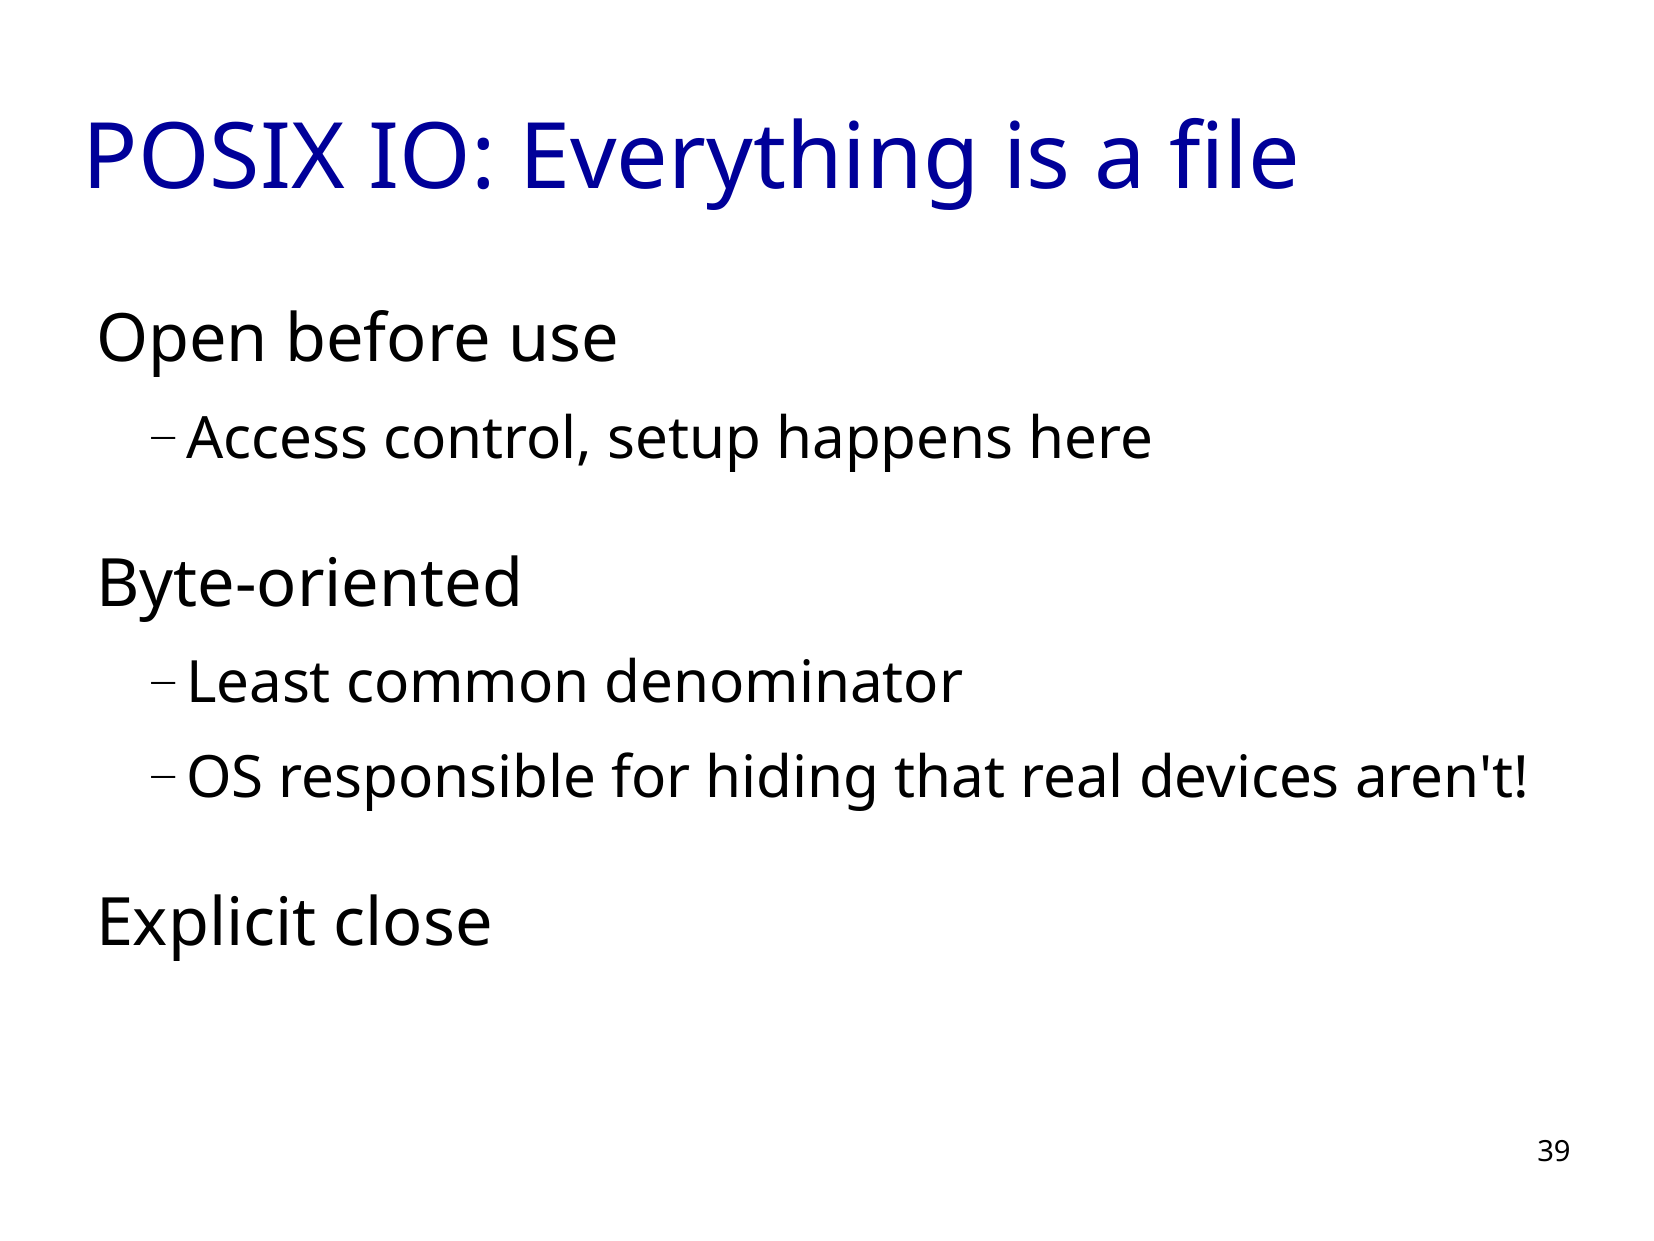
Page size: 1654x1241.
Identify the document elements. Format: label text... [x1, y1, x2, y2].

list Open before use Access control, setup happens here Byte-oriented Least common denominator OS responsible for hiding that real devices aren't! Explicit close [60, 290, 1571, 1096]
title POSIX IO: Everything is a file [82, 49, 1571, 257]
